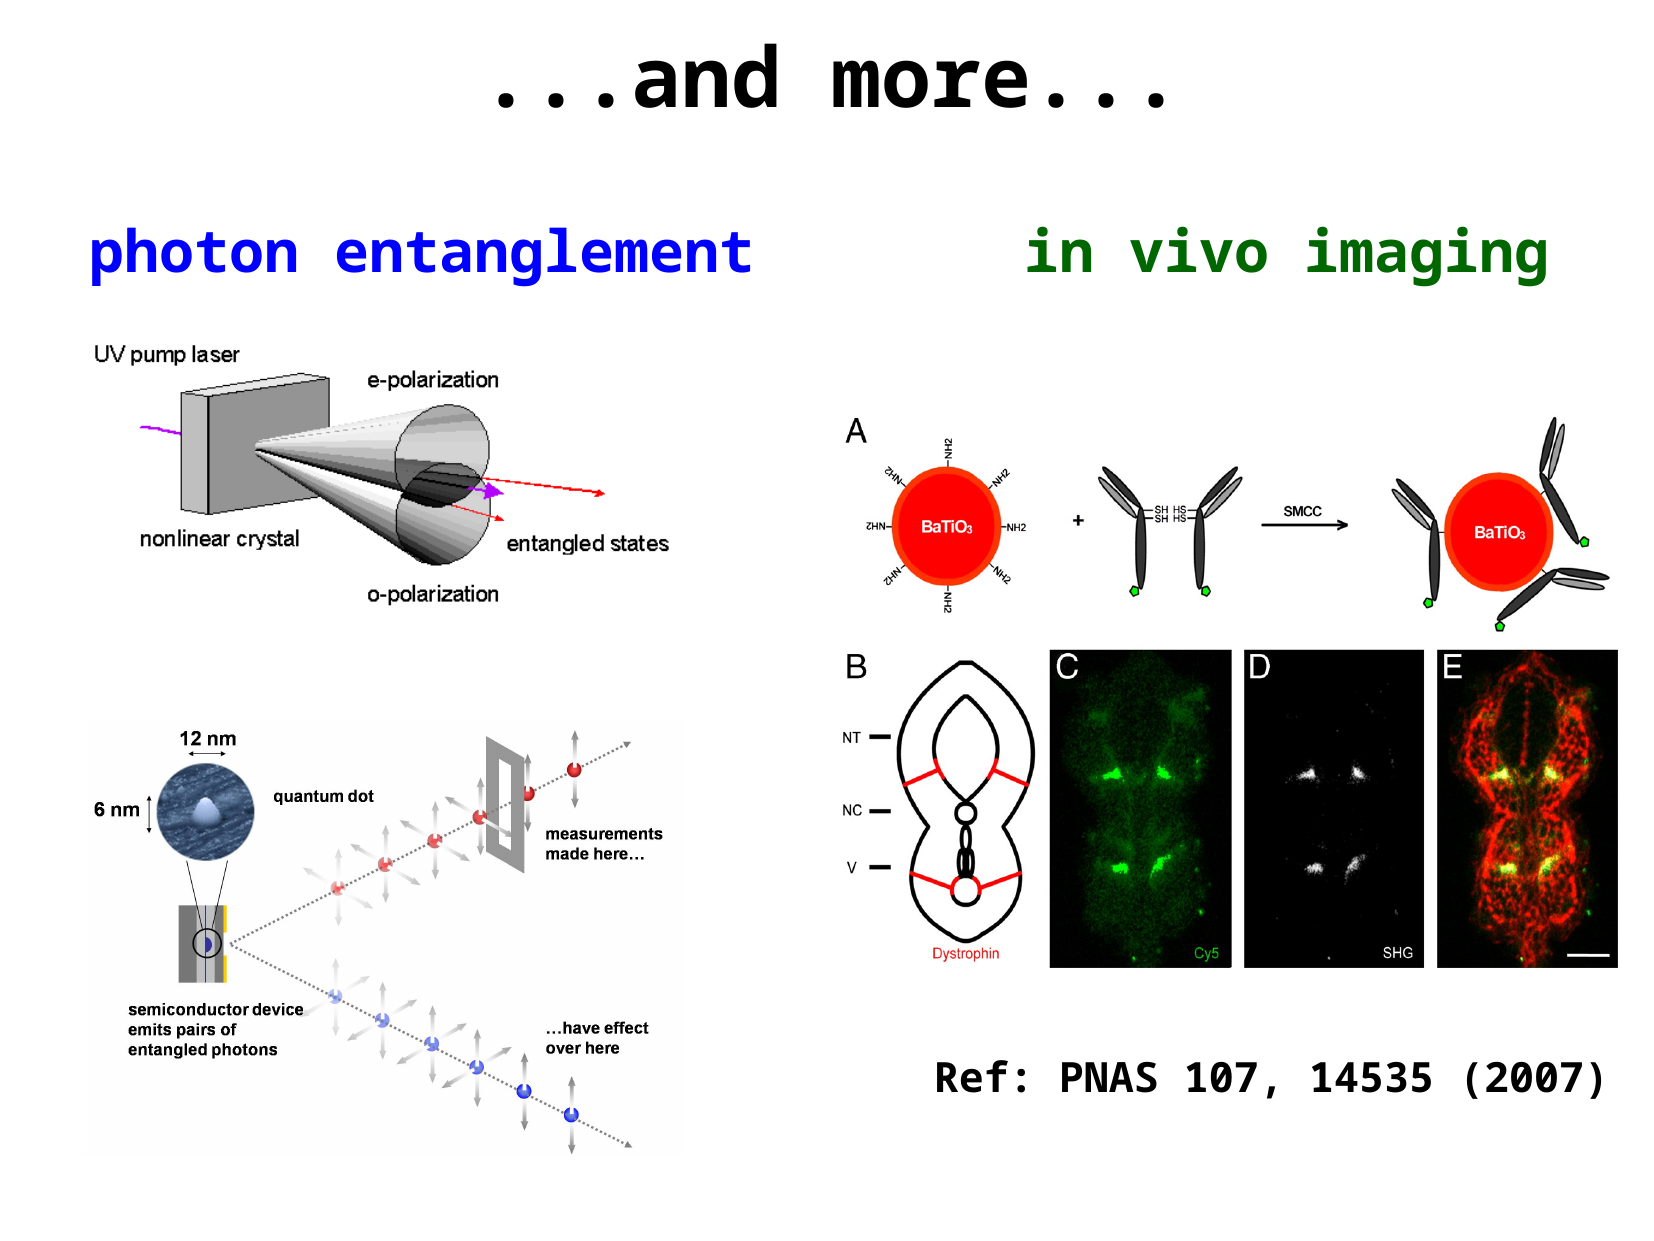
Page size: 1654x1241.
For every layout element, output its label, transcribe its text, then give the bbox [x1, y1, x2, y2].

title ...and more... [161, 27, 1465, 125]
text_box Ref: PNAS 107, 14535 (2007) [898, 1042, 1621, 1111]
picture [840, 413, 1621, 971]
picture [81, 314, 682, 627]
text_box in vivo imaging [975, 202, 1576, 286]
picture [81, 719, 682, 1156]
text_box photon entanglement [75, 202, 796, 286]
